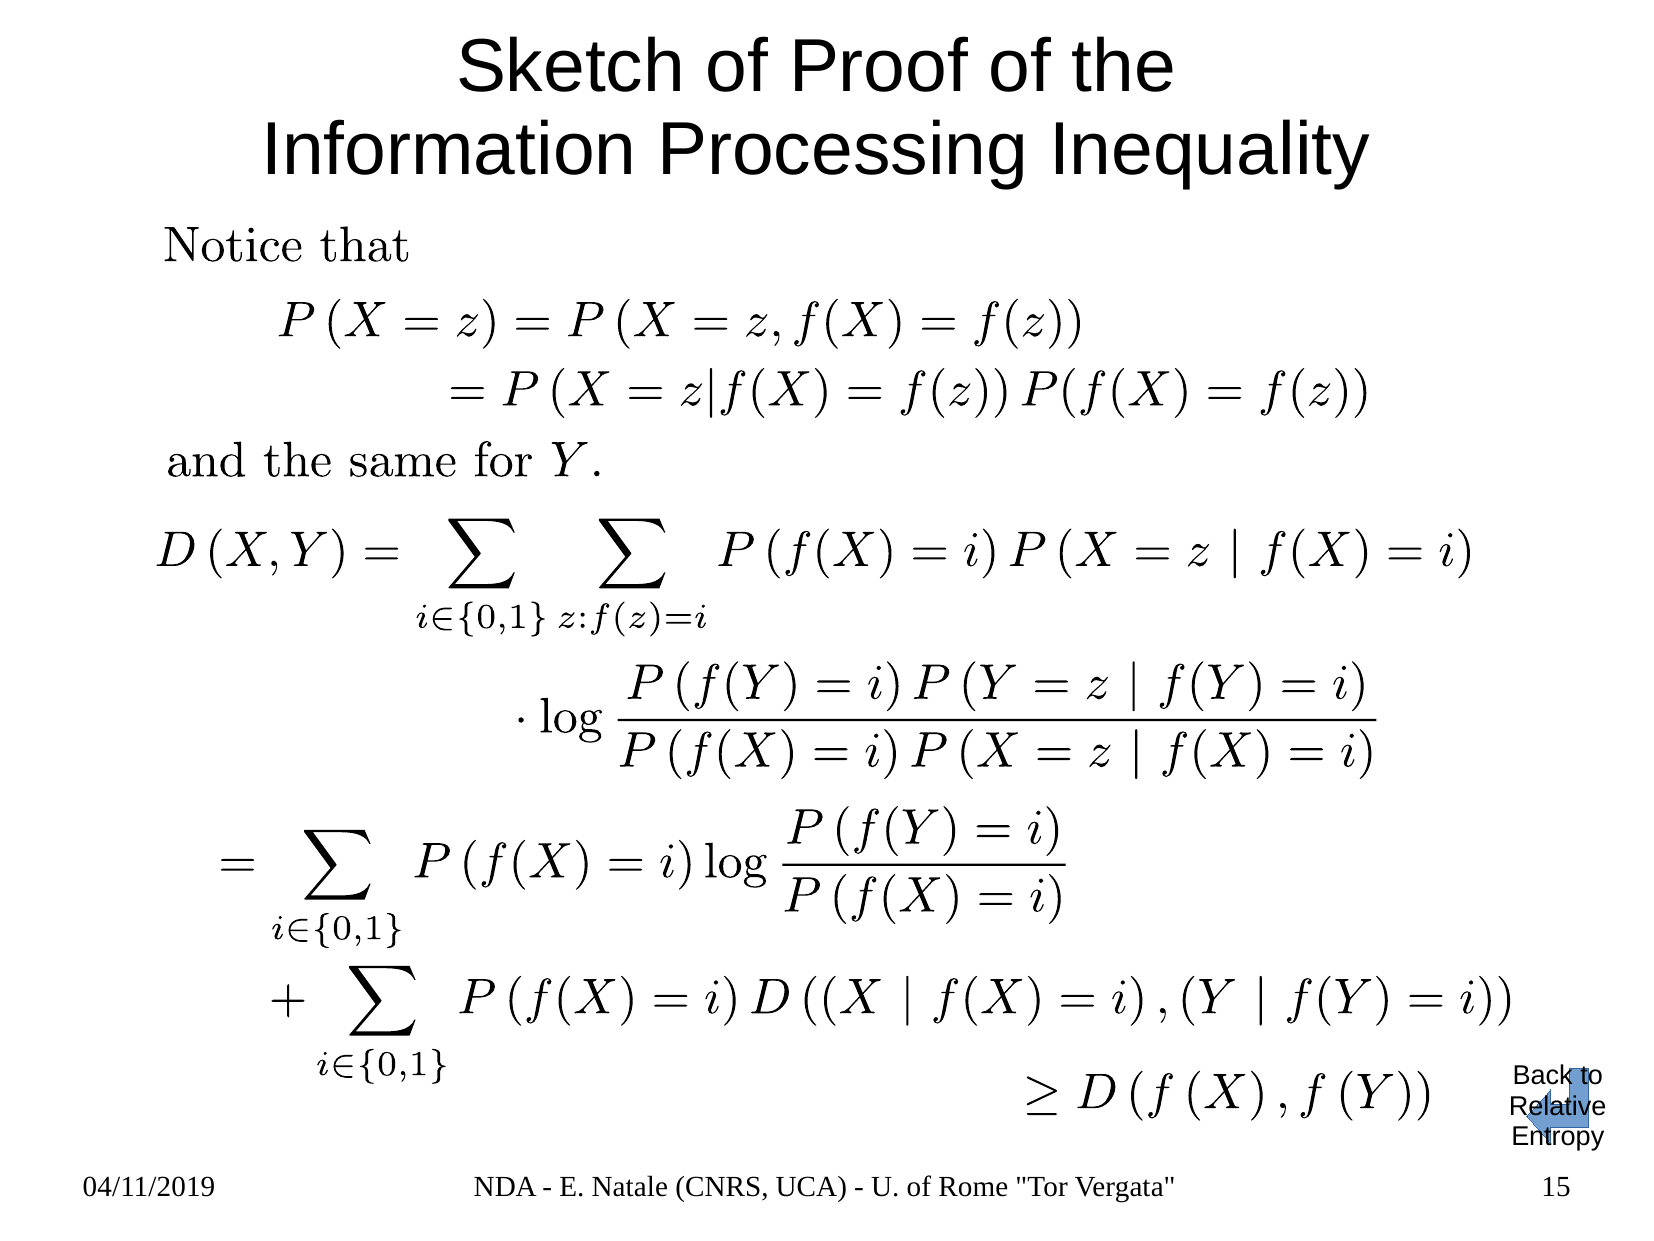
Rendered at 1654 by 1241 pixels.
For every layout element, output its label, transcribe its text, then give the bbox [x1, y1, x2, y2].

text_box Back to Relative Entropy [1526, 1068, 1589, 1138]
text_box [450, 367, 1367, 418]
text_box [271, 965, 1511, 1121]
text_box [220, 806, 1066, 949]
text_box [168, 441, 600, 477]
title Sketch of Proof of the Information Processing Inequality [82, 22, 1571, 191]
text_box [156, 518, 1471, 780]
text_box [278, 298, 1080, 349]
text_box [164, 226, 409, 262]
